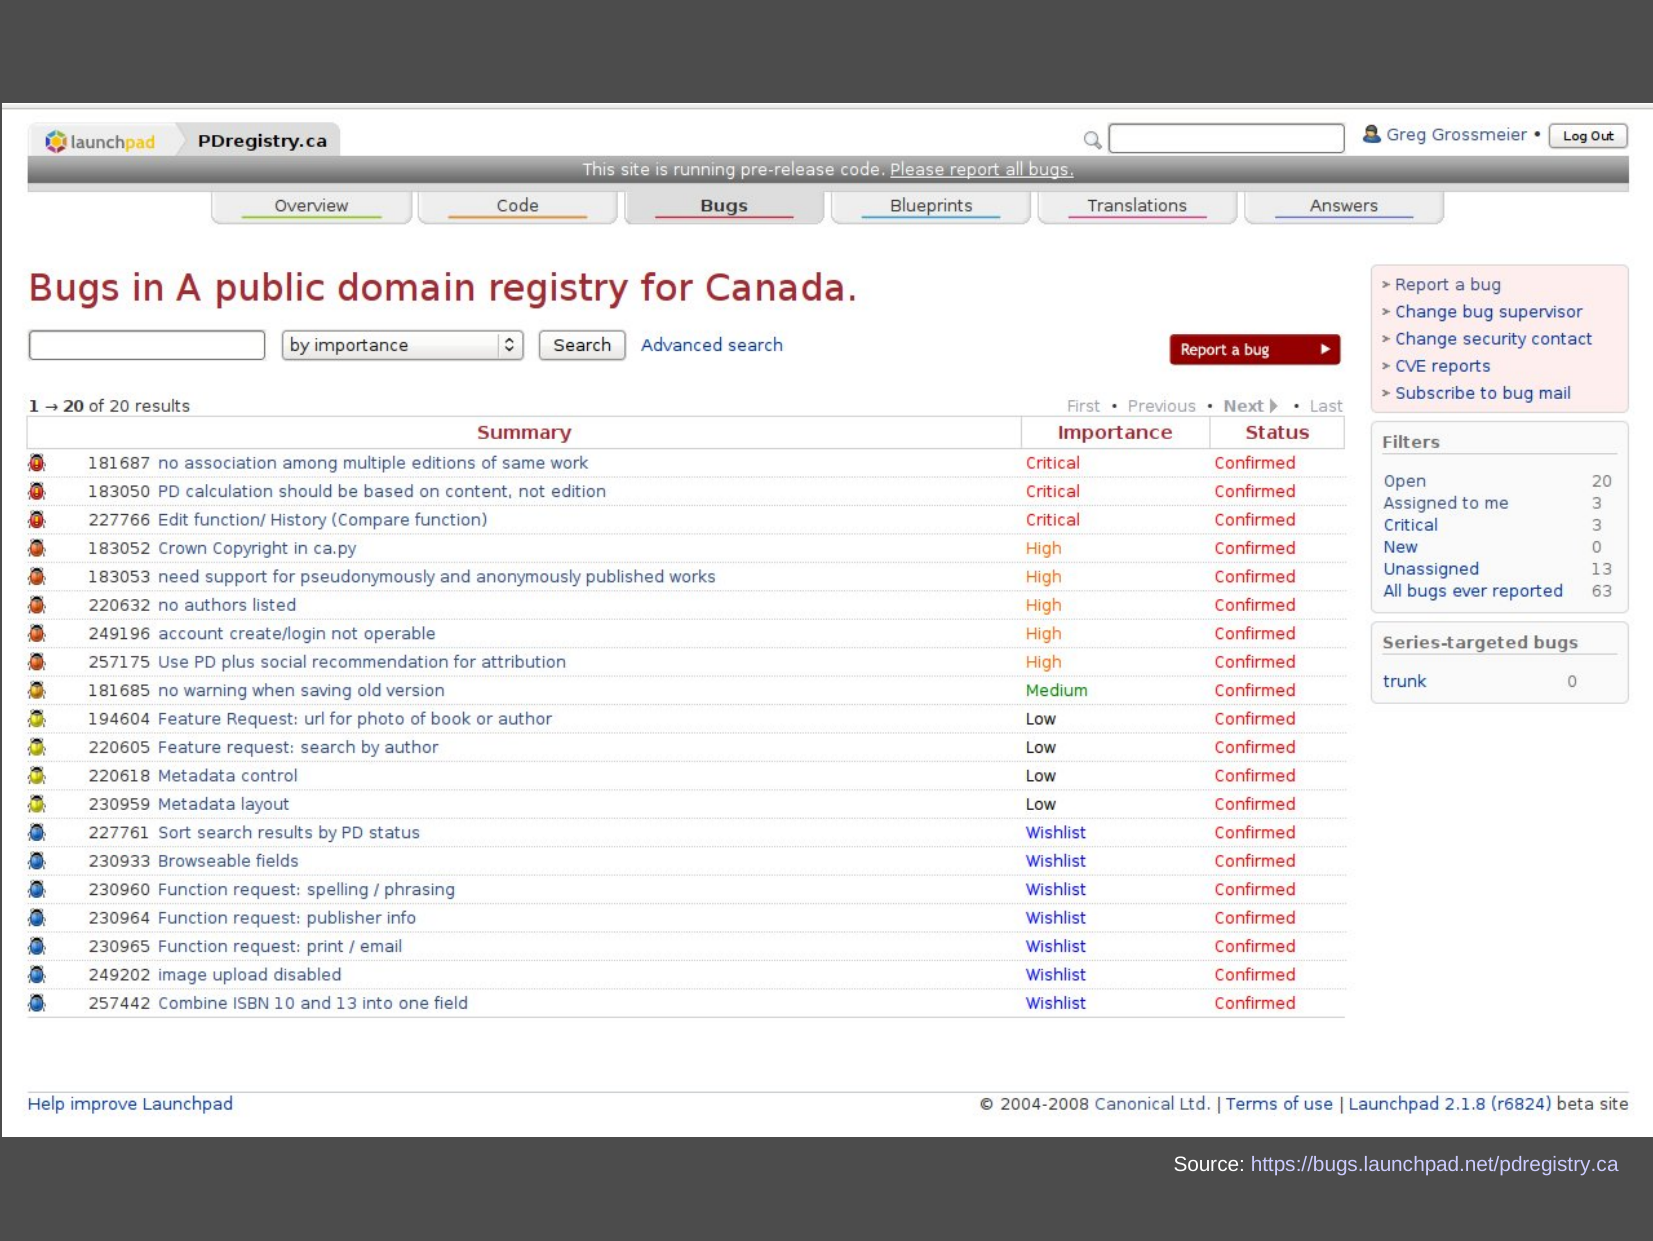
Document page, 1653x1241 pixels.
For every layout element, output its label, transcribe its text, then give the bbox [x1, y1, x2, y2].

text_box Source: https://bugs.launchpad.net/pdregistry.ca [1158, 1141, 1640, 1183]
picture [2, 103, 1653, 1137]
